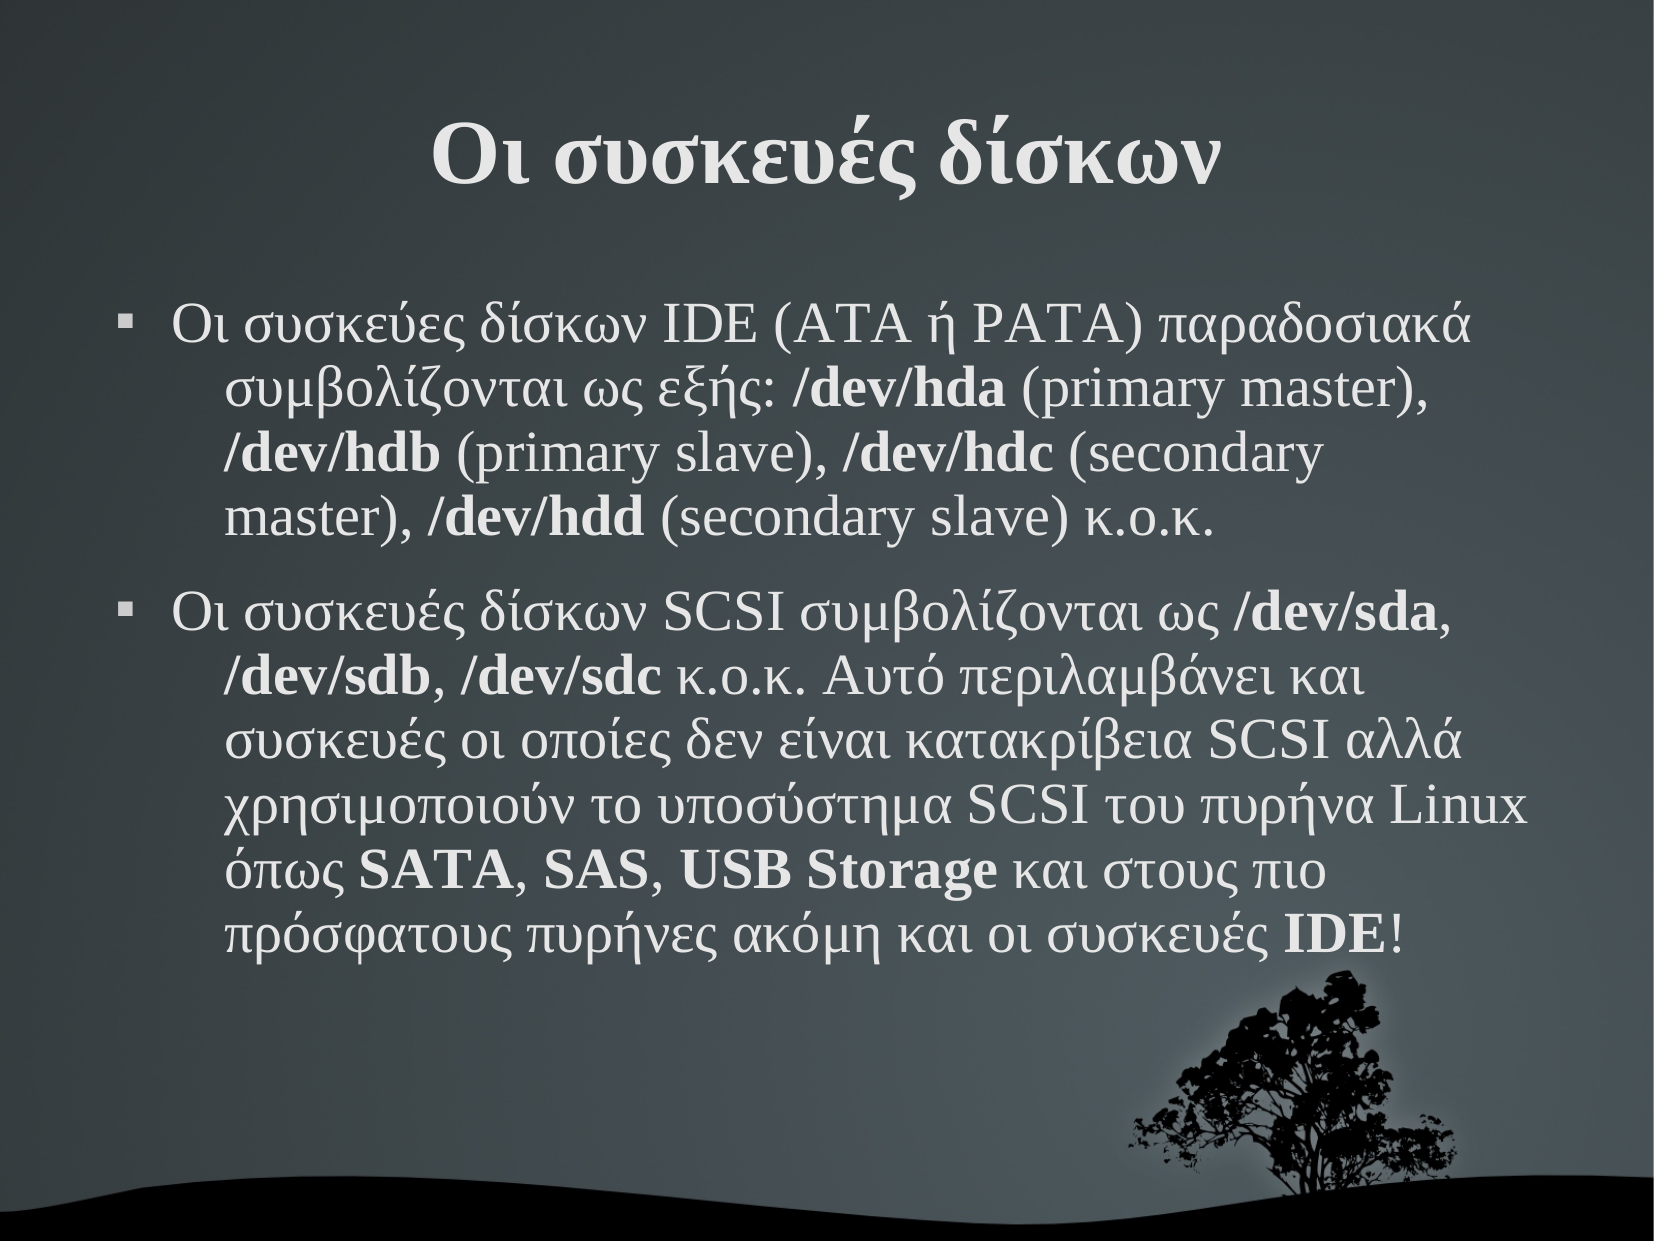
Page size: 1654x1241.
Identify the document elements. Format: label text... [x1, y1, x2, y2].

title Οι συσκευές δίσκων [82, 49, 1571, 257]
picture [0, 0, 1654, 1241]
list Οι συσκεύες δίσκων IDE (ATA ή PATA) παραδοσιακά συμβολίζονται ως εξής: /dev/hda (primary master), /dev/hdb (primary slave), /dev/hdc (secondary master), /dev/hdd (secondary slave) κ.ο.κ. Οι συσκευές δίσκων SCSI συμβολίζονται ως /dev/sda, /dev/sdb, /dev/sdc κ.ο.κ. Αυτό περιλαμβάνει και συσκευές οι οποίες δεν είναι κατακρίβεια SCSI αλλά χρησιμοποιούν το υποσύστημα SCSI του πυρήνα Linux όπως SATA, SAS, USB Storage και στους πιο πρόσφατους πυρήνες ακόμη και οι συσκευές IDE! [82, 290, 1571, 1109]
